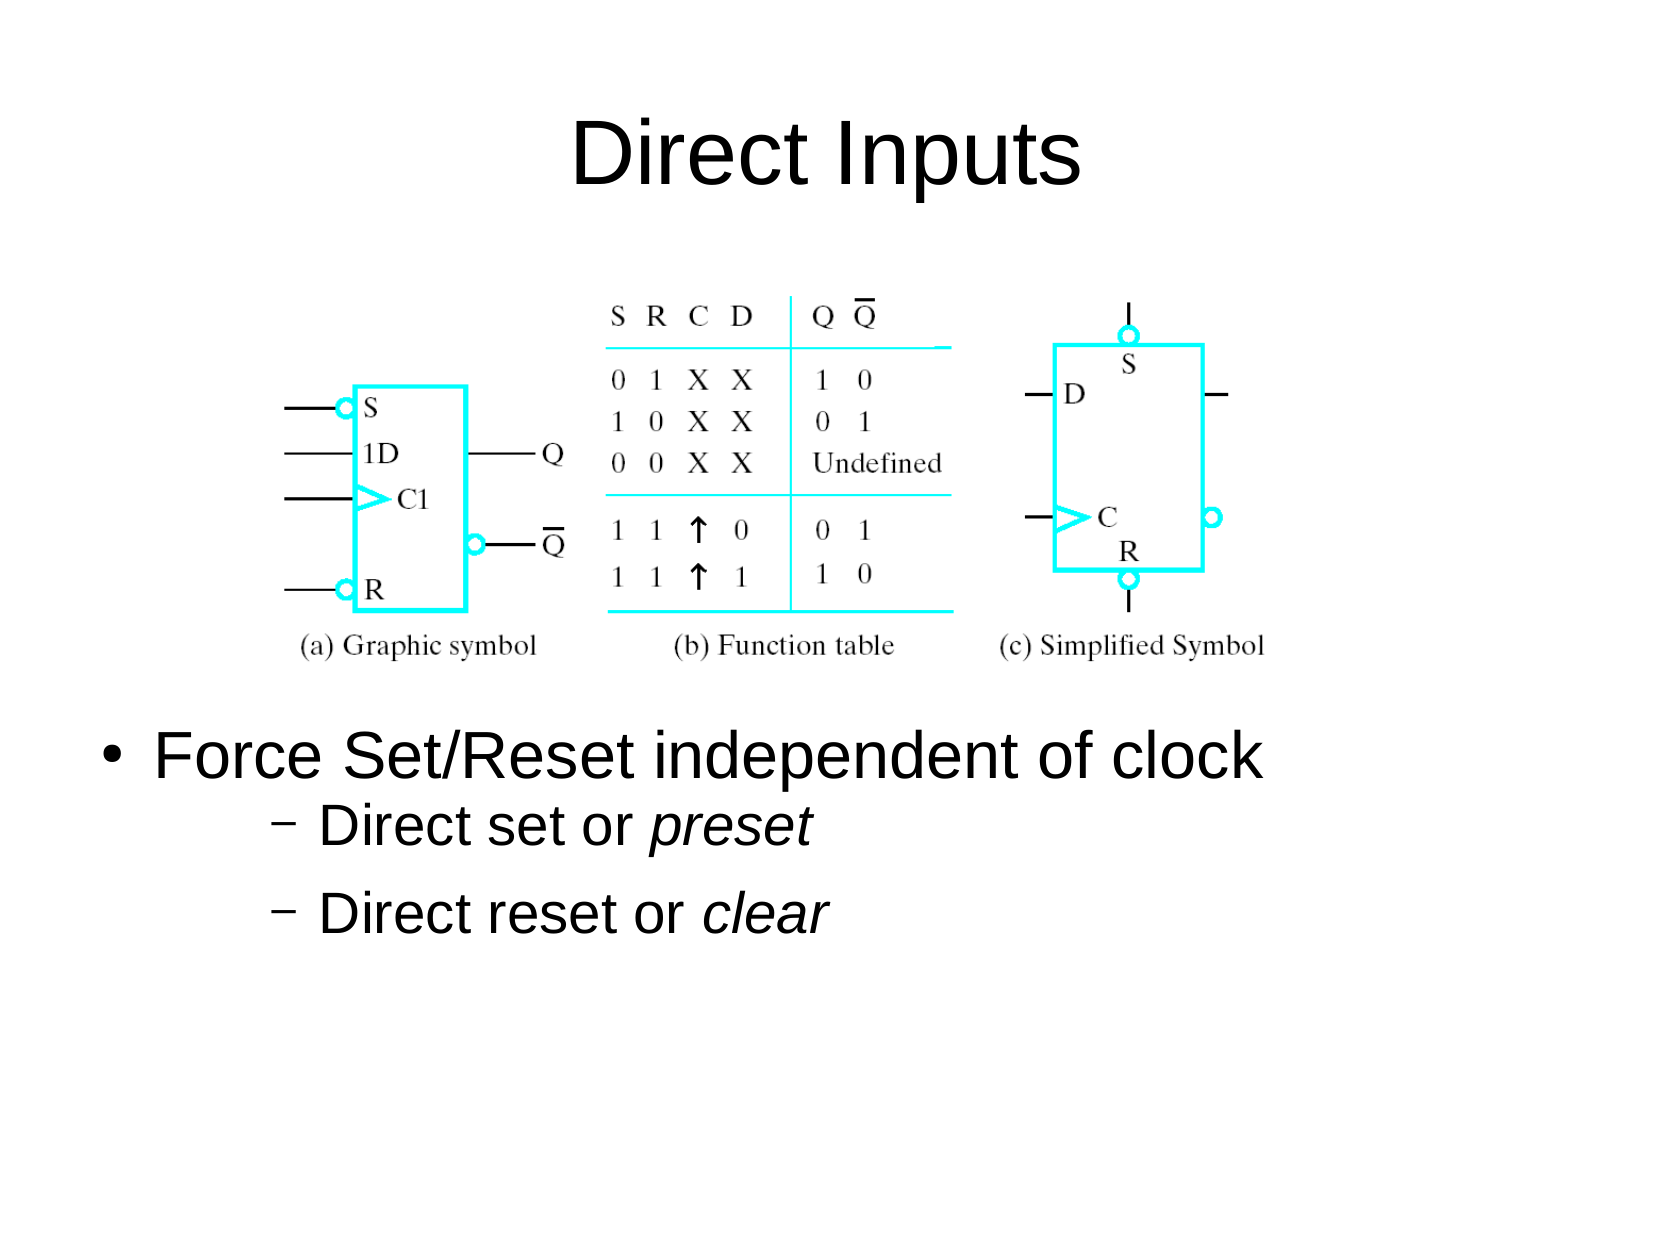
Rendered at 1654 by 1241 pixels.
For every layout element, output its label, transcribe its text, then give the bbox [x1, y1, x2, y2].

chart [82, 290, 1571, 681]
picture [262, 295, 1274, 676]
title Direct Inputs [82, 56, 1571, 250]
list Force Set/Reset independent of clock Direct set or preset Direct reset or clear [82, 717, 1571, 1094]
